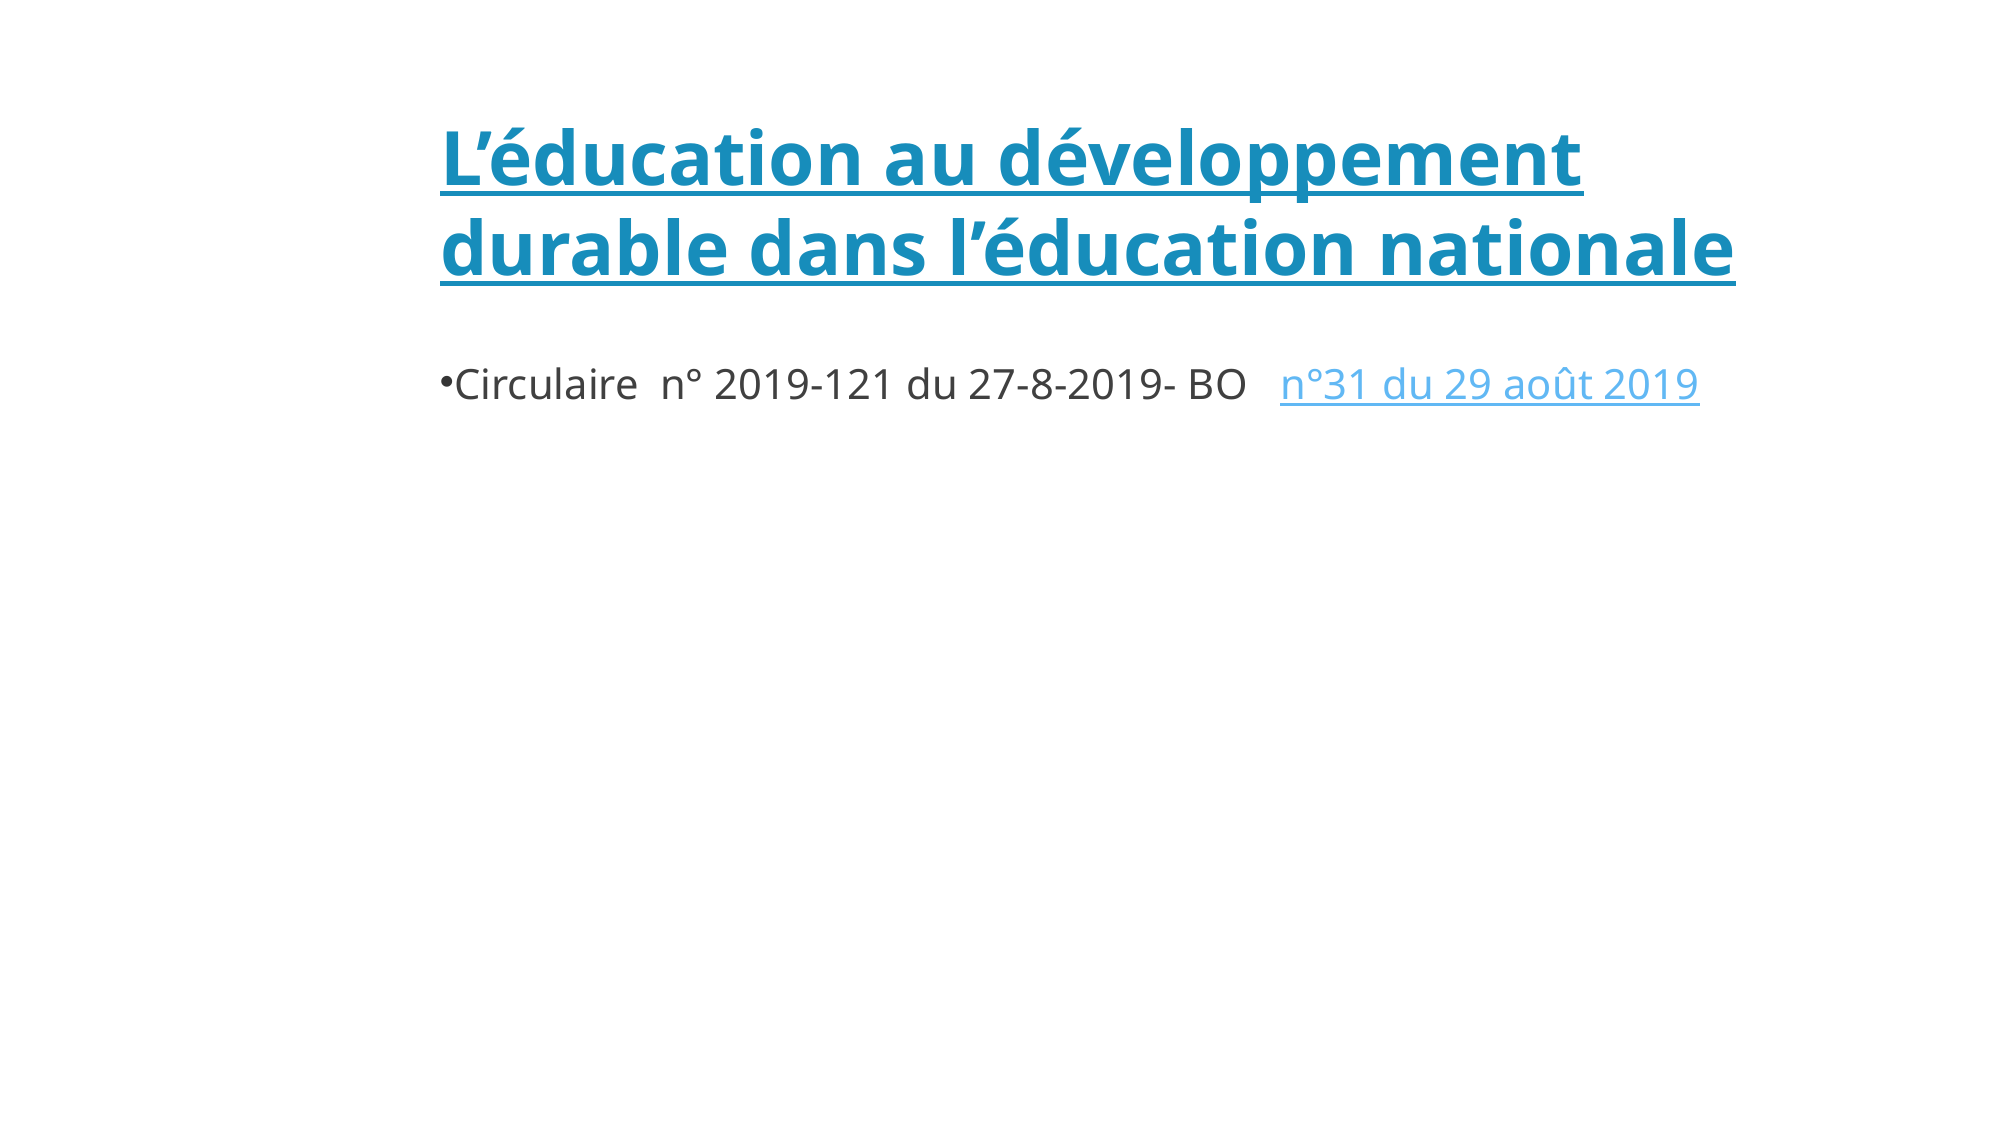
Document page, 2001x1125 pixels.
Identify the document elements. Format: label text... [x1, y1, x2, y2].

list Circulaire n° 2019-121 du 27-8-2019- BO n°31 du 29 août 2019 [424, 350, 1888, 1104]
title L’éducation au développement durable dans l’éducation nationale [425, 102, 1888, 313]
